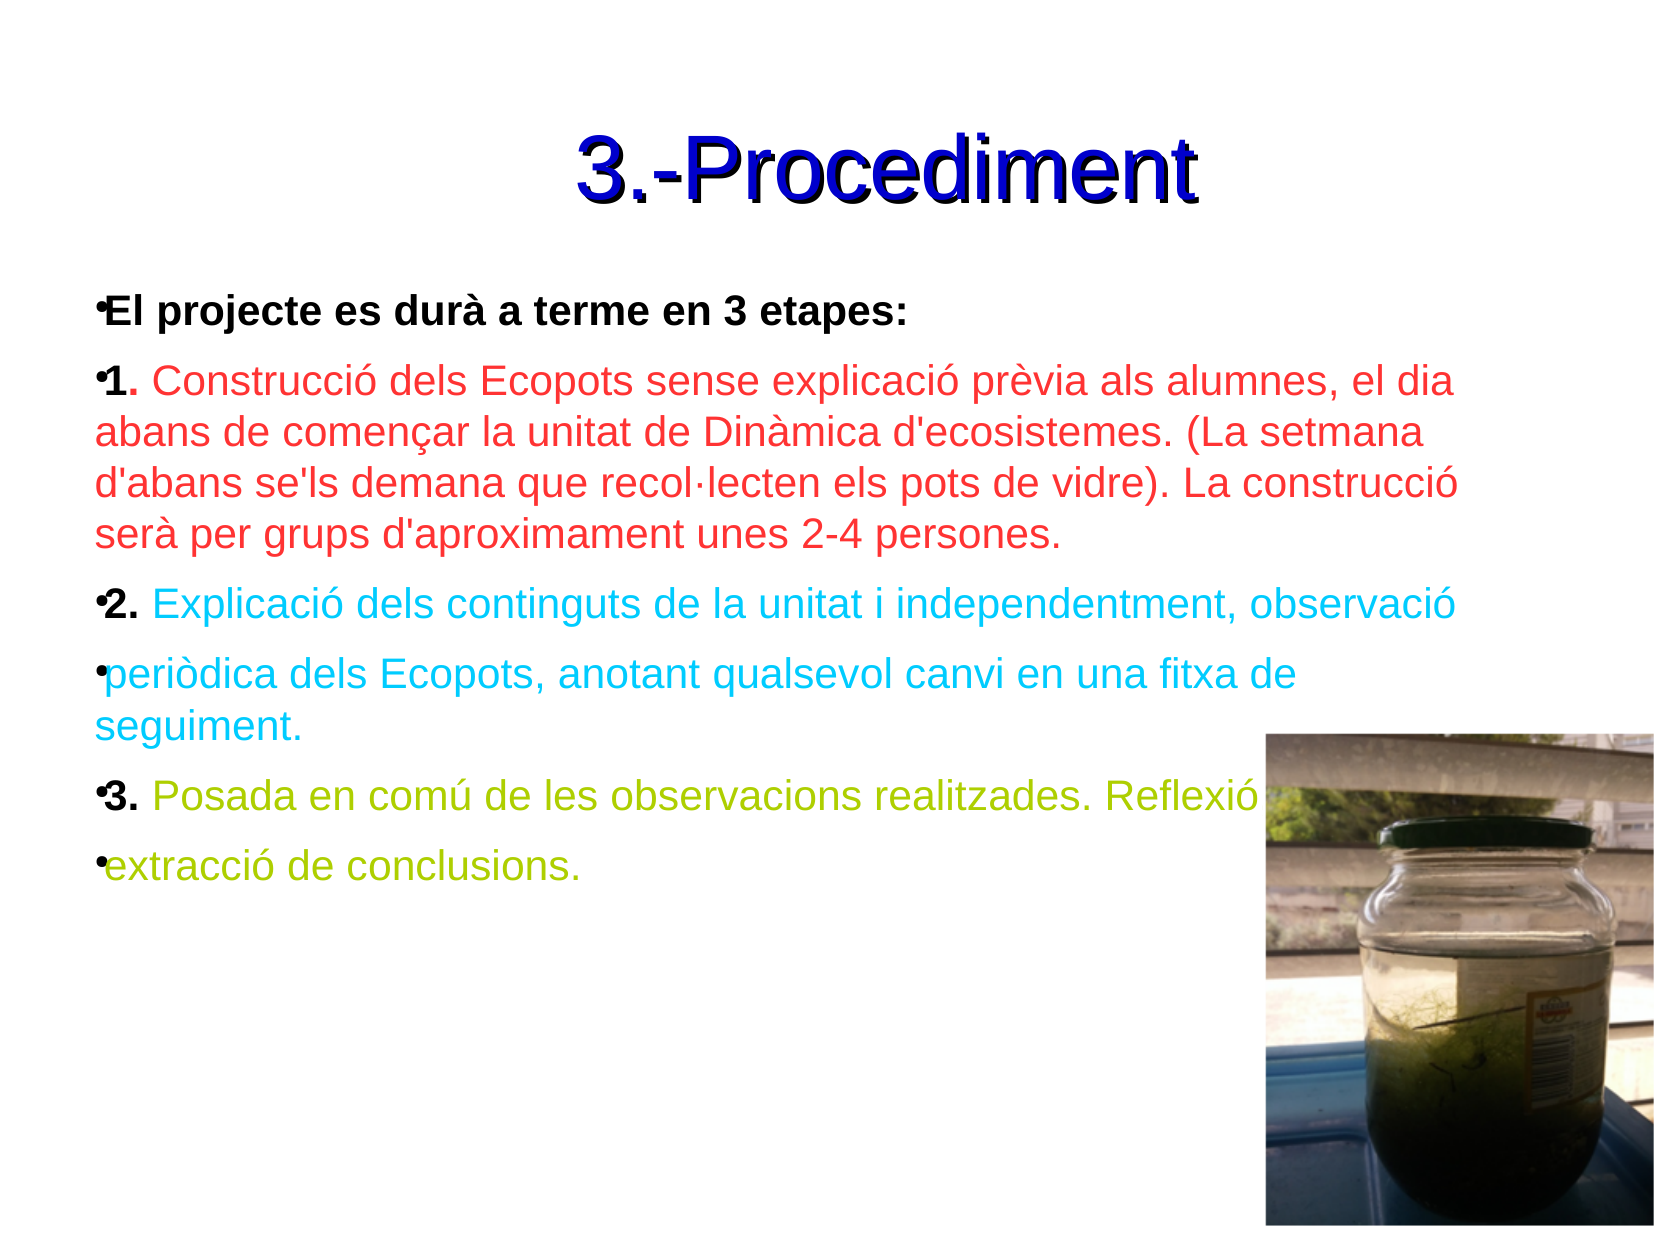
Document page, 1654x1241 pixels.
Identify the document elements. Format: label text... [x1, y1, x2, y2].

title 3.-Procediment [141, 59, 1630, 267]
list El projecte es durà a terme en 3 etapes: 1. Construcció dels Ecopots sense explicació prèvia als alumnes, el dia abans de començar la unitat de Dinàmica d'ecosistemes. (La setmana d'abans se'ls demana que recol·lecten els pots de vidre). La construcció serà per grups d'aproximament unes 2-4 persones. 2. Explicació dels continguts de la unitat i independentment, observació periòdica dels Ecopots, anotant qualsevol canvi en una fitxa de seguiment. 3. Posada en comú de les observacions realitzades. Reflexió, valoració extracció de conclusions. [94, 212, 1465, 932]
picture [1263, 731, 1654, 1229]
